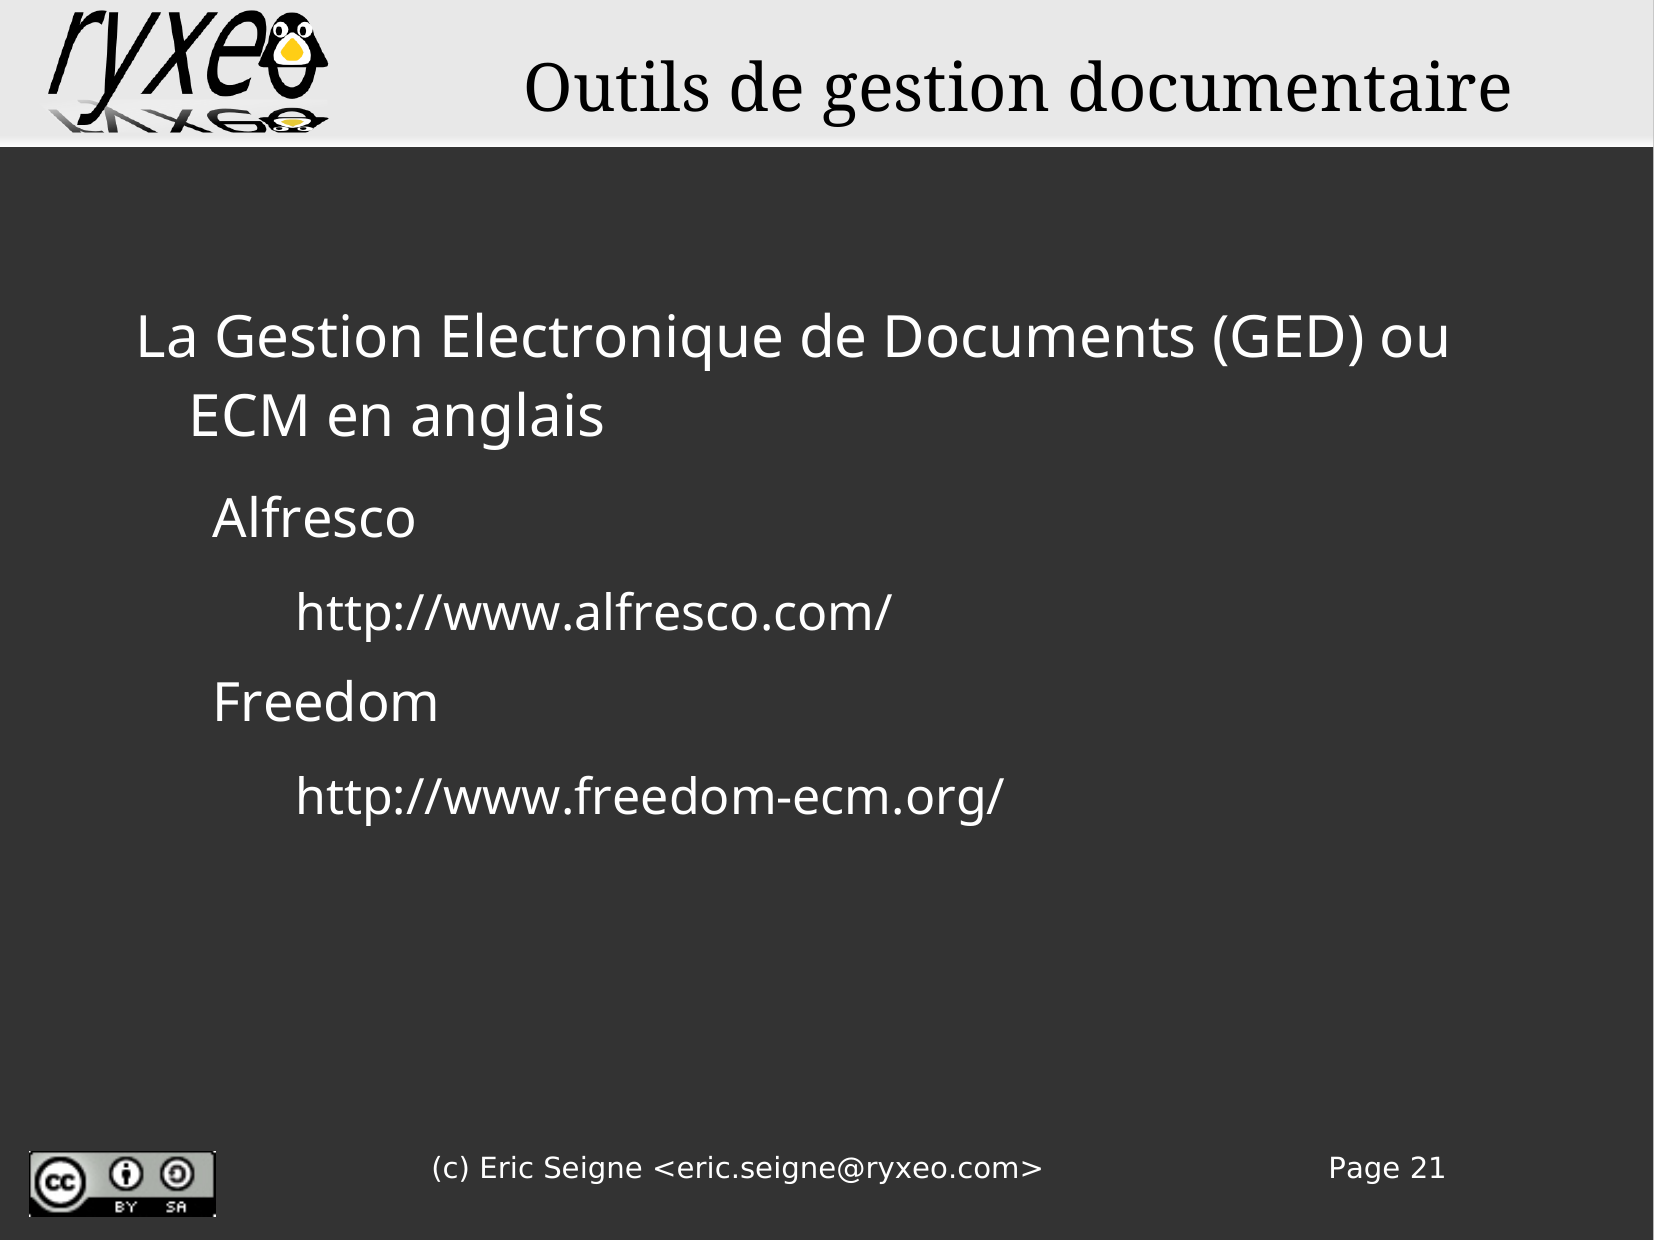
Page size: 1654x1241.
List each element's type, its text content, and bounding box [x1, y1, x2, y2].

picture [29, 1151, 216, 1217]
picture [0, 0, 1654, 147]
list La Gestion Electronique de Documents (GED) ou ECM en anglais Alfresco http://www.alfresco.com/ Freedom http://www.freedom-ecm.org/ [118, 295, 1522, 1117]
title Outils de gestion documentaire [442, 29, 1595, 142]
